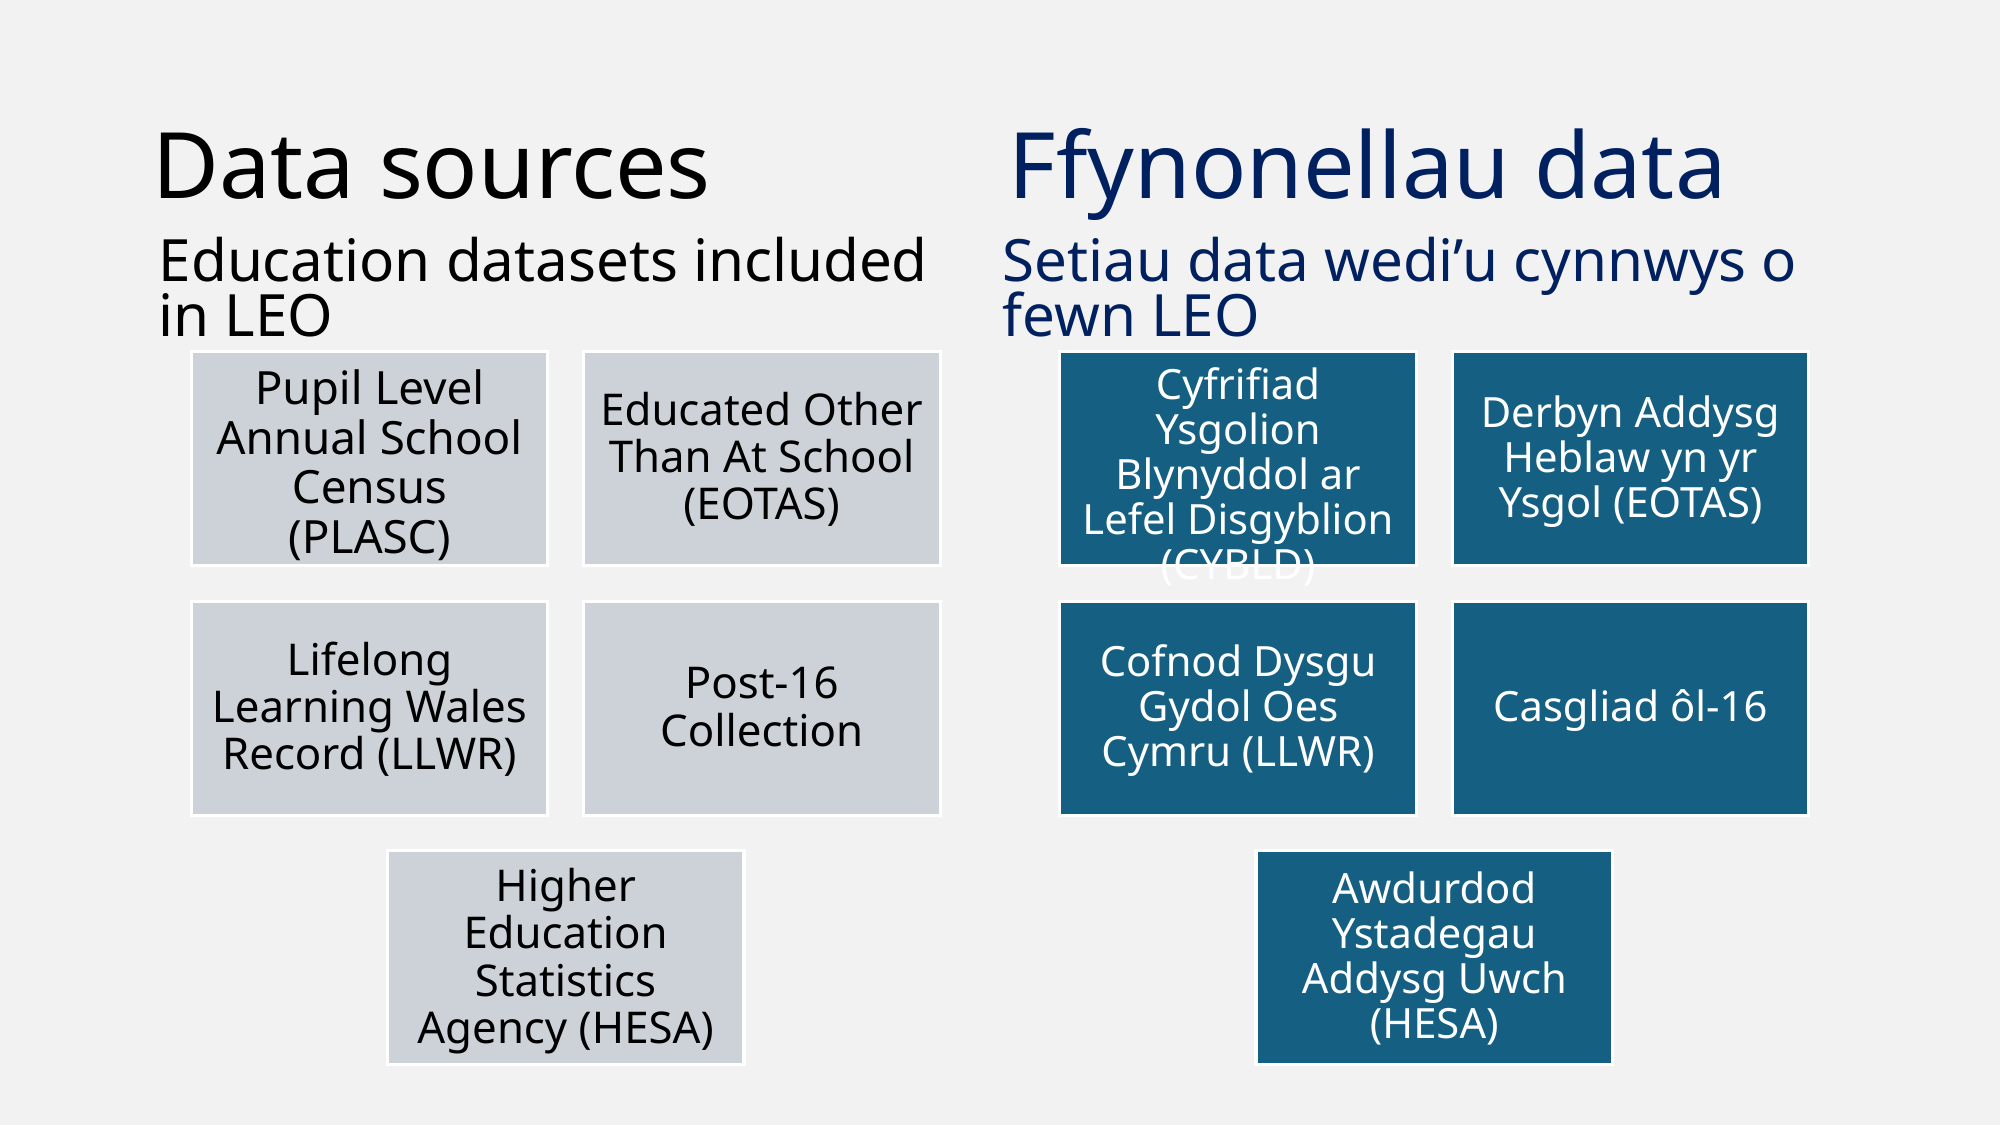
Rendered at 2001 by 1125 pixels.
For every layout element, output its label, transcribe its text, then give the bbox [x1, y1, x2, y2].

title Data sources [137, 59, 994, 278]
text_box Ffynonellau data [994, 59, 1851, 278]
text_box Setiau data wedi’u cynnwys o fewn LEO [1000, 278, 1844, 370]
text_box Lifelong Learning Wales Record (LLWR) [191, 601, 548, 816]
text_box Casgliad ôl-16 [1452, 601, 1809, 816]
text_box Cofnod Dysgu Gydol Oes Cymru (LLWR) [1059, 601, 1417, 816]
text_box Derbyn Addysg Heblaw yn yr Ysgol (EOTAS) [1452, 370, 1809, 566]
text_box Post-16 Collection [583, 601, 941, 816]
text_box Awdurdod Ystadegau Addysg Uwch (HESA) [1255, 850, 1613, 1065]
text_box Educated Other Than At School (EOTAS) [583, 370, 941, 566]
list Education datasets included in LEO [143, 228, 1000, 370]
text_box Higher Education Statistics Agency (HESA) [387, 850, 744, 1065]
text_box Pupil Level Annual School Census (PLASC) [191, 370, 548, 566]
text_box Cyfrifiad Ysgolion Blynyddol ar Lefel Disgyblion (CYBLD) [1059, 370, 1417, 566]
